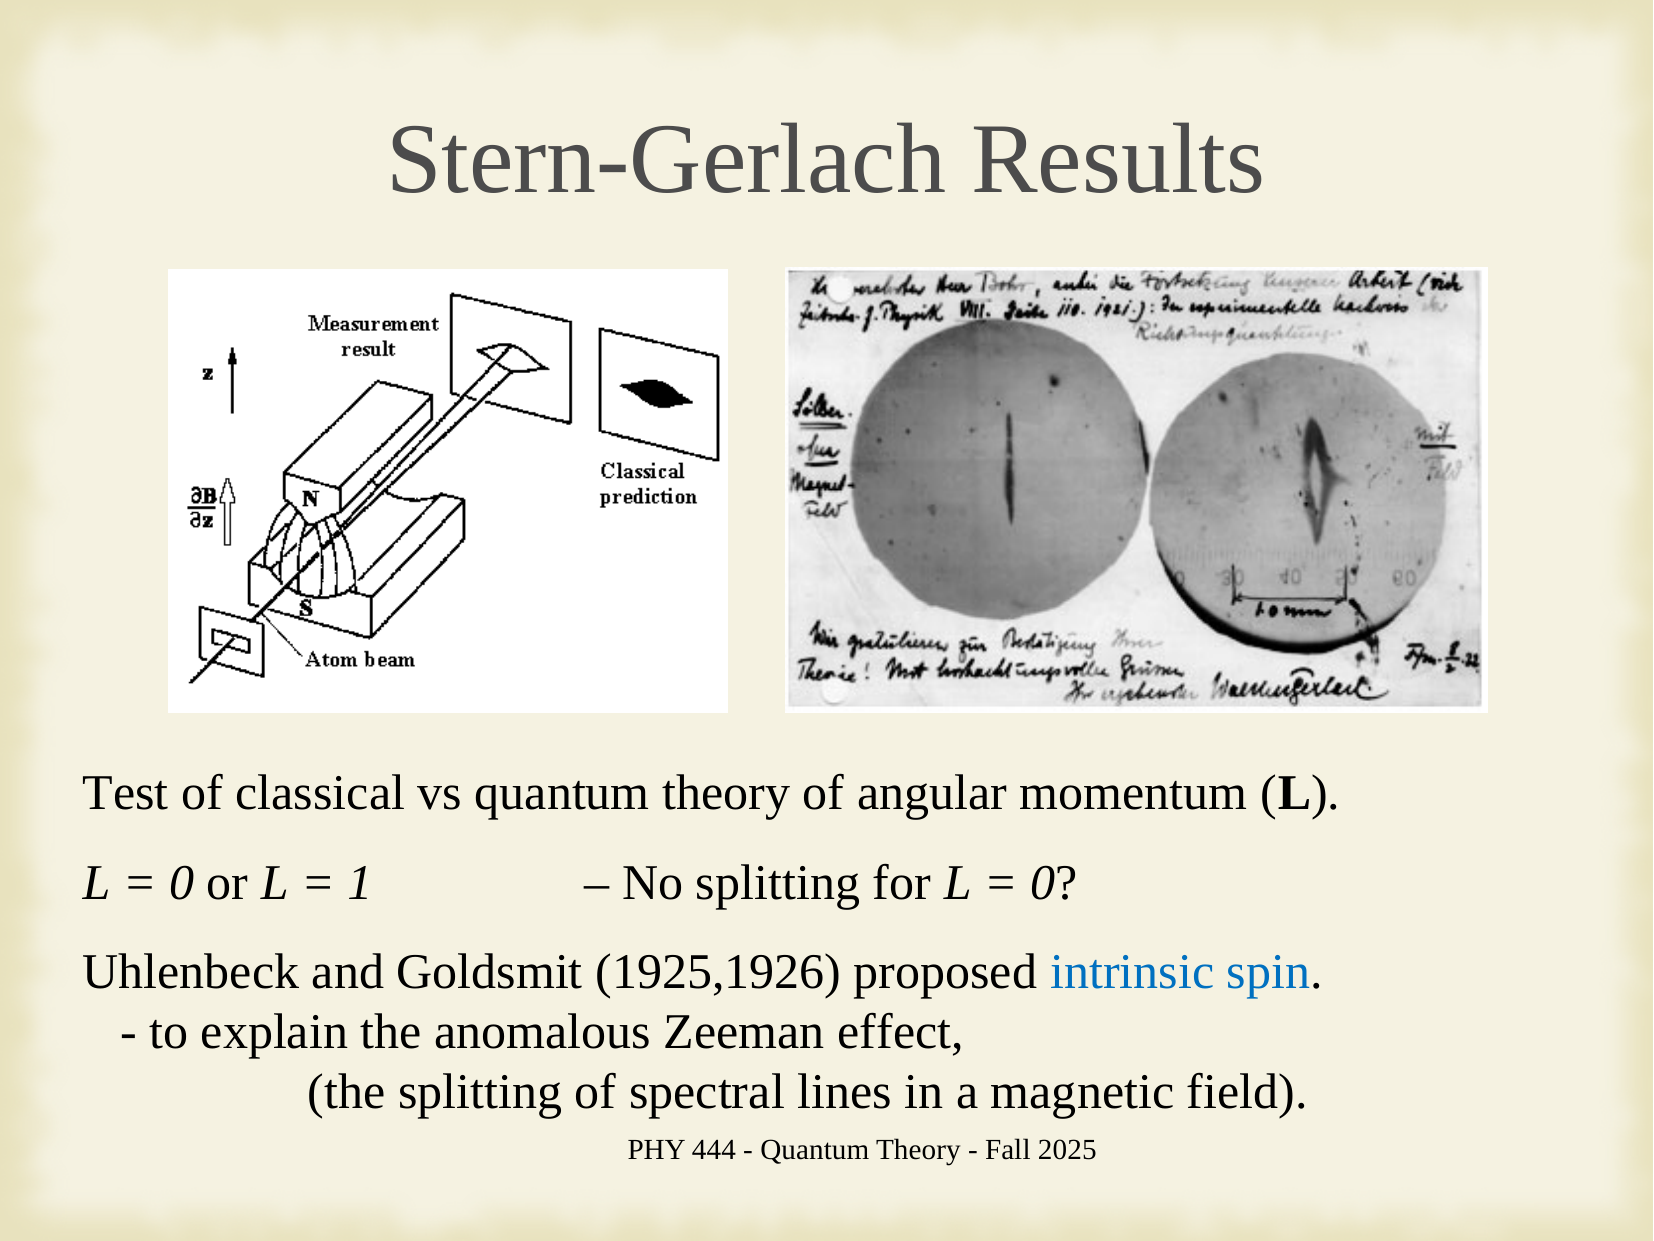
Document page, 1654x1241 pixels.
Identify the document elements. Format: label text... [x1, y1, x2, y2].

text_box Test of classical vs quantum theory of angular momentum (L). L = 0 or L = 1 – No splitting for L = 0? Uhlenbeck and Goldsmit (1925,1926) proposed intrinsic spin. - to explain the anomalous Zeeman effect, (the splitting of spectral lines in a magnetic field). [82, 759, 1571, 1122]
picture [785, 267, 1488, 713]
text_box PHY 444 - Quantum Theory - Fall 2025 [412, 1130, 1313, 1216]
text_box Stern-Gerlach Results [82, 49, 1571, 257]
picture [168, 269, 728, 713]
